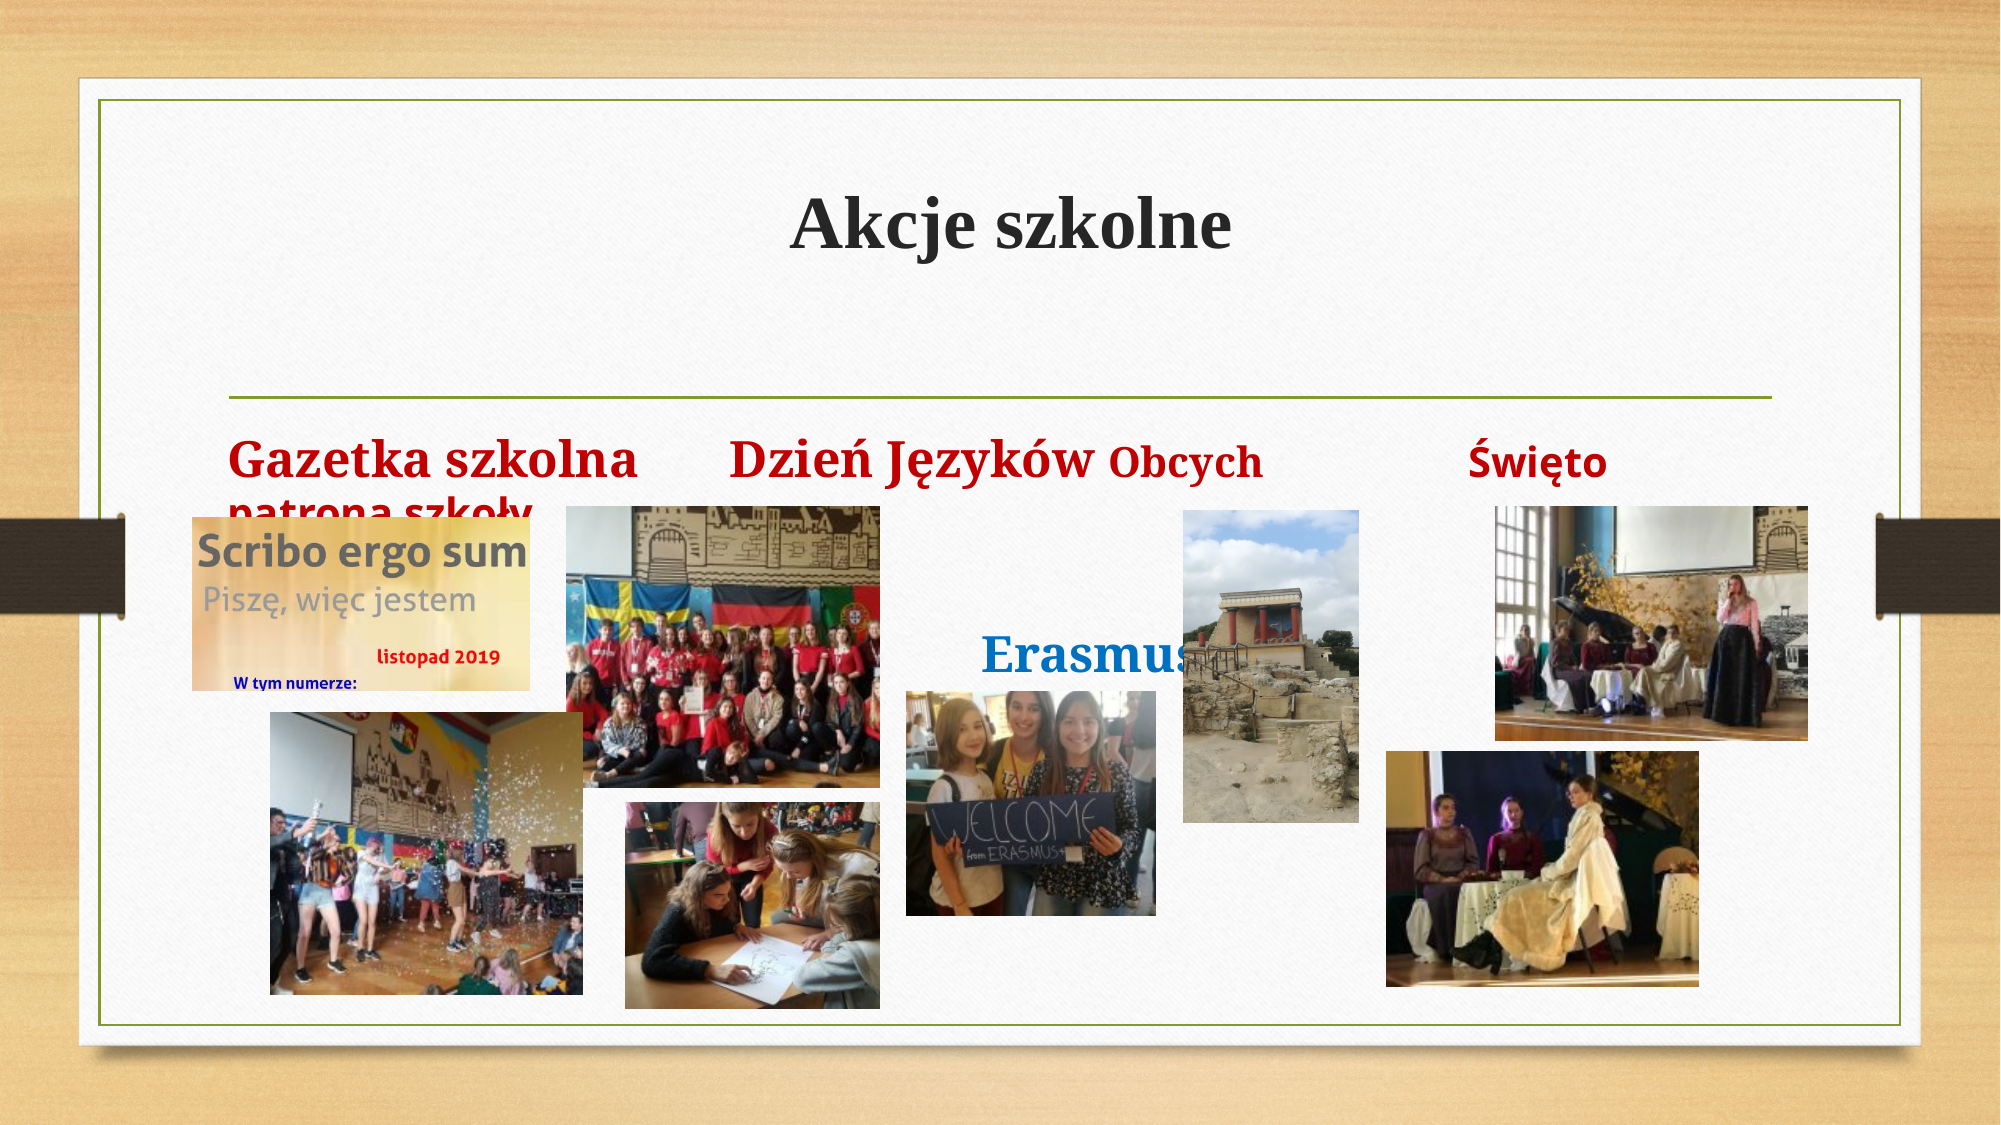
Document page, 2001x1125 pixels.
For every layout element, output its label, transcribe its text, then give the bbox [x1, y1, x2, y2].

picture [1183, 510, 1359, 823]
picture [1495, 506, 1808, 741]
picture [192, 517, 530, 691]
list Gazetka szkolna Dzień Języków Obcych Święto patrona szkoły Erasmus [212, 419, 1788, 964]
picture [906, 691, 1156, 917]
picture [625, 802, 880, 1009]
title Akcje szkolne [234, 161, 1788, 276]
picture [1386, 752, 1699, 987]
picture [270, 506, 880, 995]
